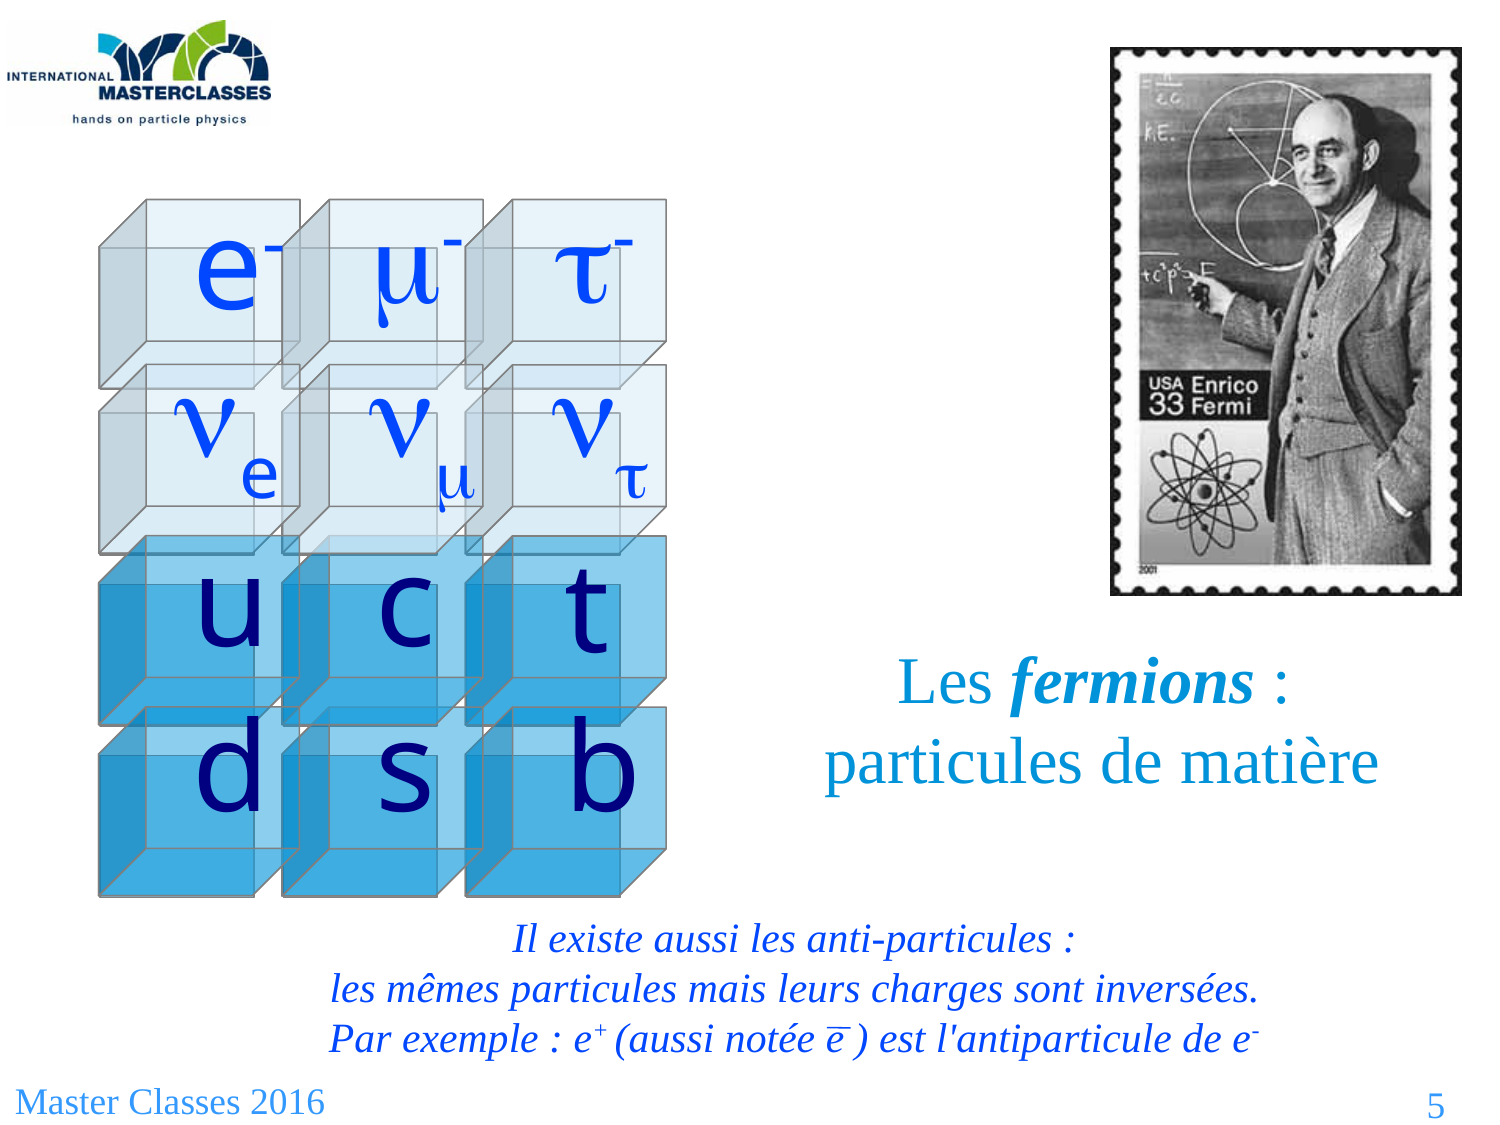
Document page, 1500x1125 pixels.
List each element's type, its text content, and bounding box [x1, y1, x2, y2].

text_box νe [159, 324, 295, 521]
text_box Les fermions : particules de matière [732, 628, 1474, 805]
text_box c [360, 513, 454, 679]
text_box [482, 199, 543, 362]
text_box u [177, 513, 278, 679]
text_box ντ [537, 324, 665, 521]
text_box [98, 199, 667, 898]
picture [1110, 47, 1462, 596]
text_box s [360, 679, 454, 845]
picture [2, 10, 280, 130]
text_box Il existe aussi les anti-particules : les mêmes particules mais leurs charges sont inversées. Par exemple : e+ (aussi notée e ) est l'antiparticule de e- [165, 903, 1436, 1099]
text_box τ- [543, 171, 654, 324]
text_box t [549, 519, 617, 685]
text_box [654, 199, 667, 341]
text_box νμ [354, 324, 492, 521]
text_box b [549, 679, 650, 845]
text_box [617, 535, 667, 677]
text_box e- [177, 177, 302, 342]
text_box μ- [354, 171, 482, 324]
text_box d [177, 679, 278, 845]
